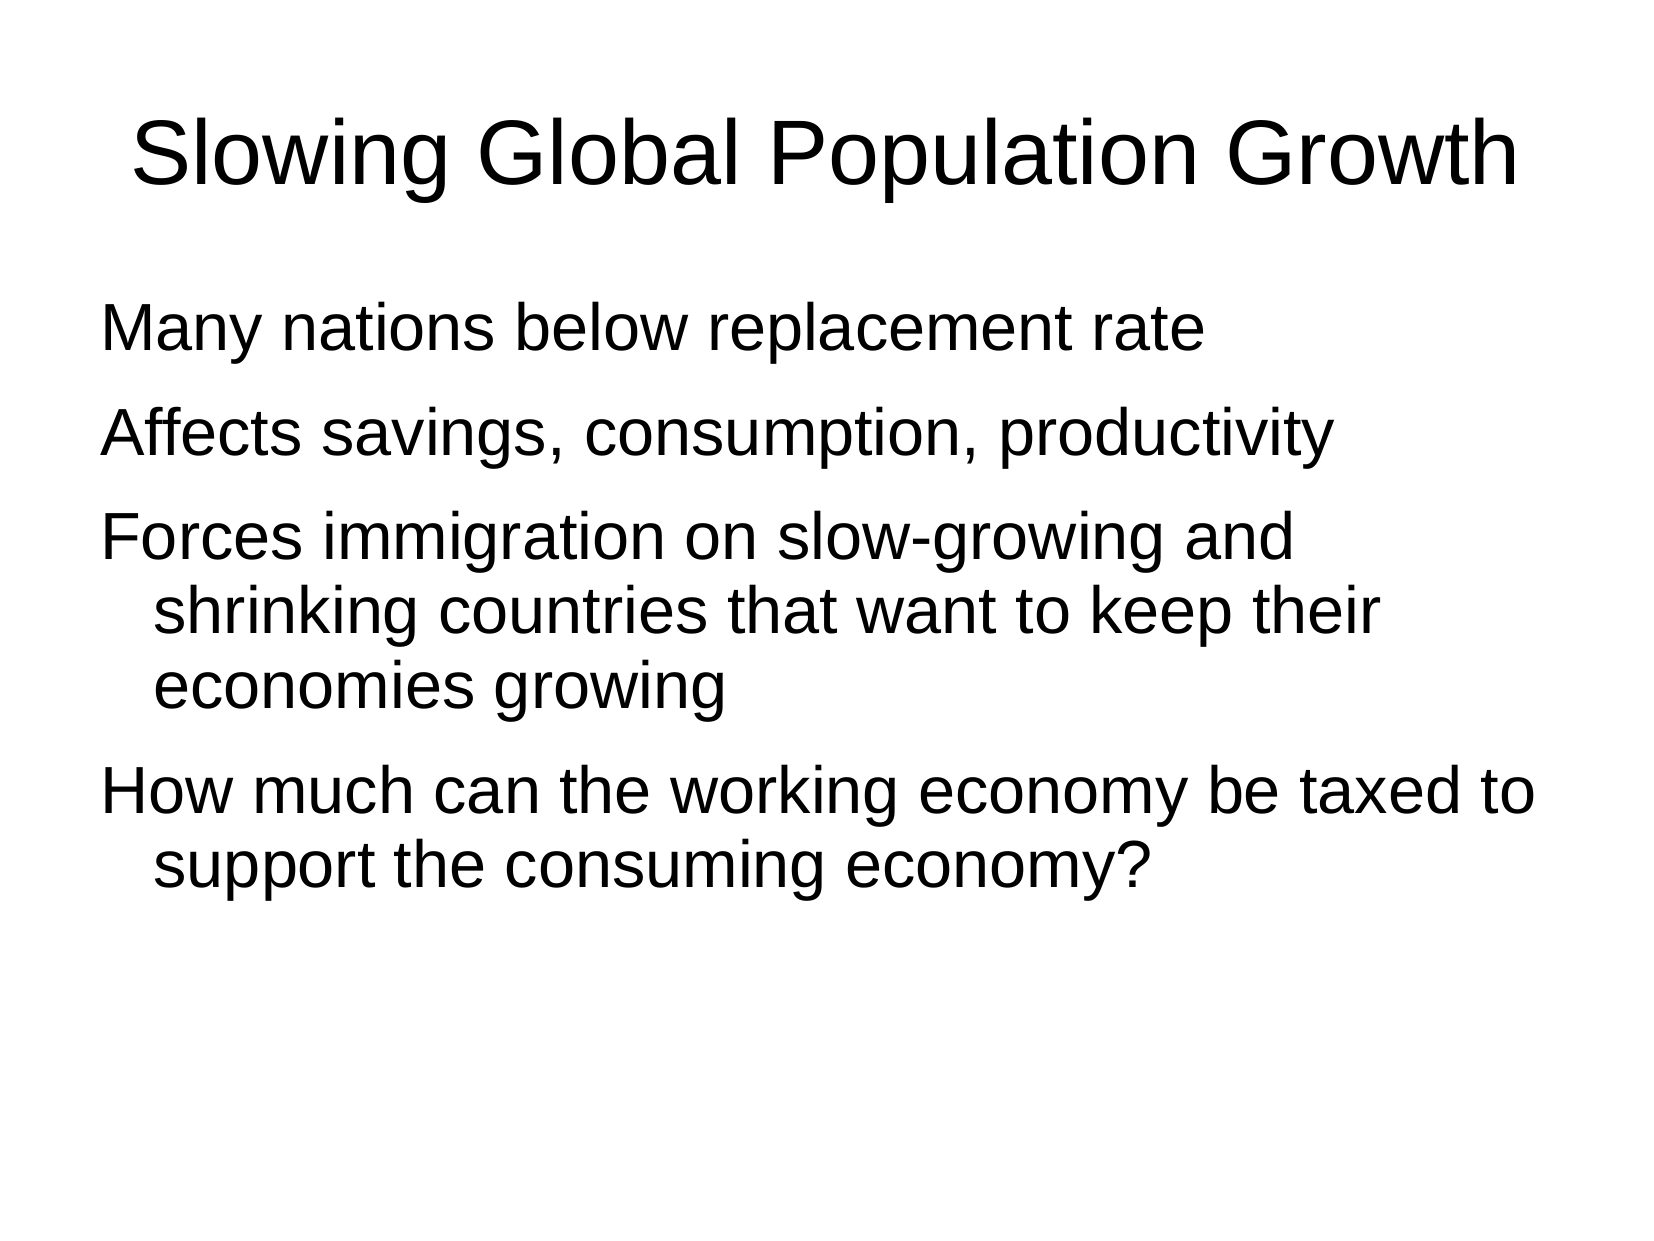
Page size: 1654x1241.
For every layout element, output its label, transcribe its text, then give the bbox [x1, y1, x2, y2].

list Many nations below replacement rate Affects savings, consumption, productivity Forces immigration on slow-growing and shrinking countries that want to keep their economies growing How much can the working economy be taxed to support the consuming economy? [82, 290, 1571, 1094]
title Slowing Global Population Growth [82, 56, 1571, 250]
